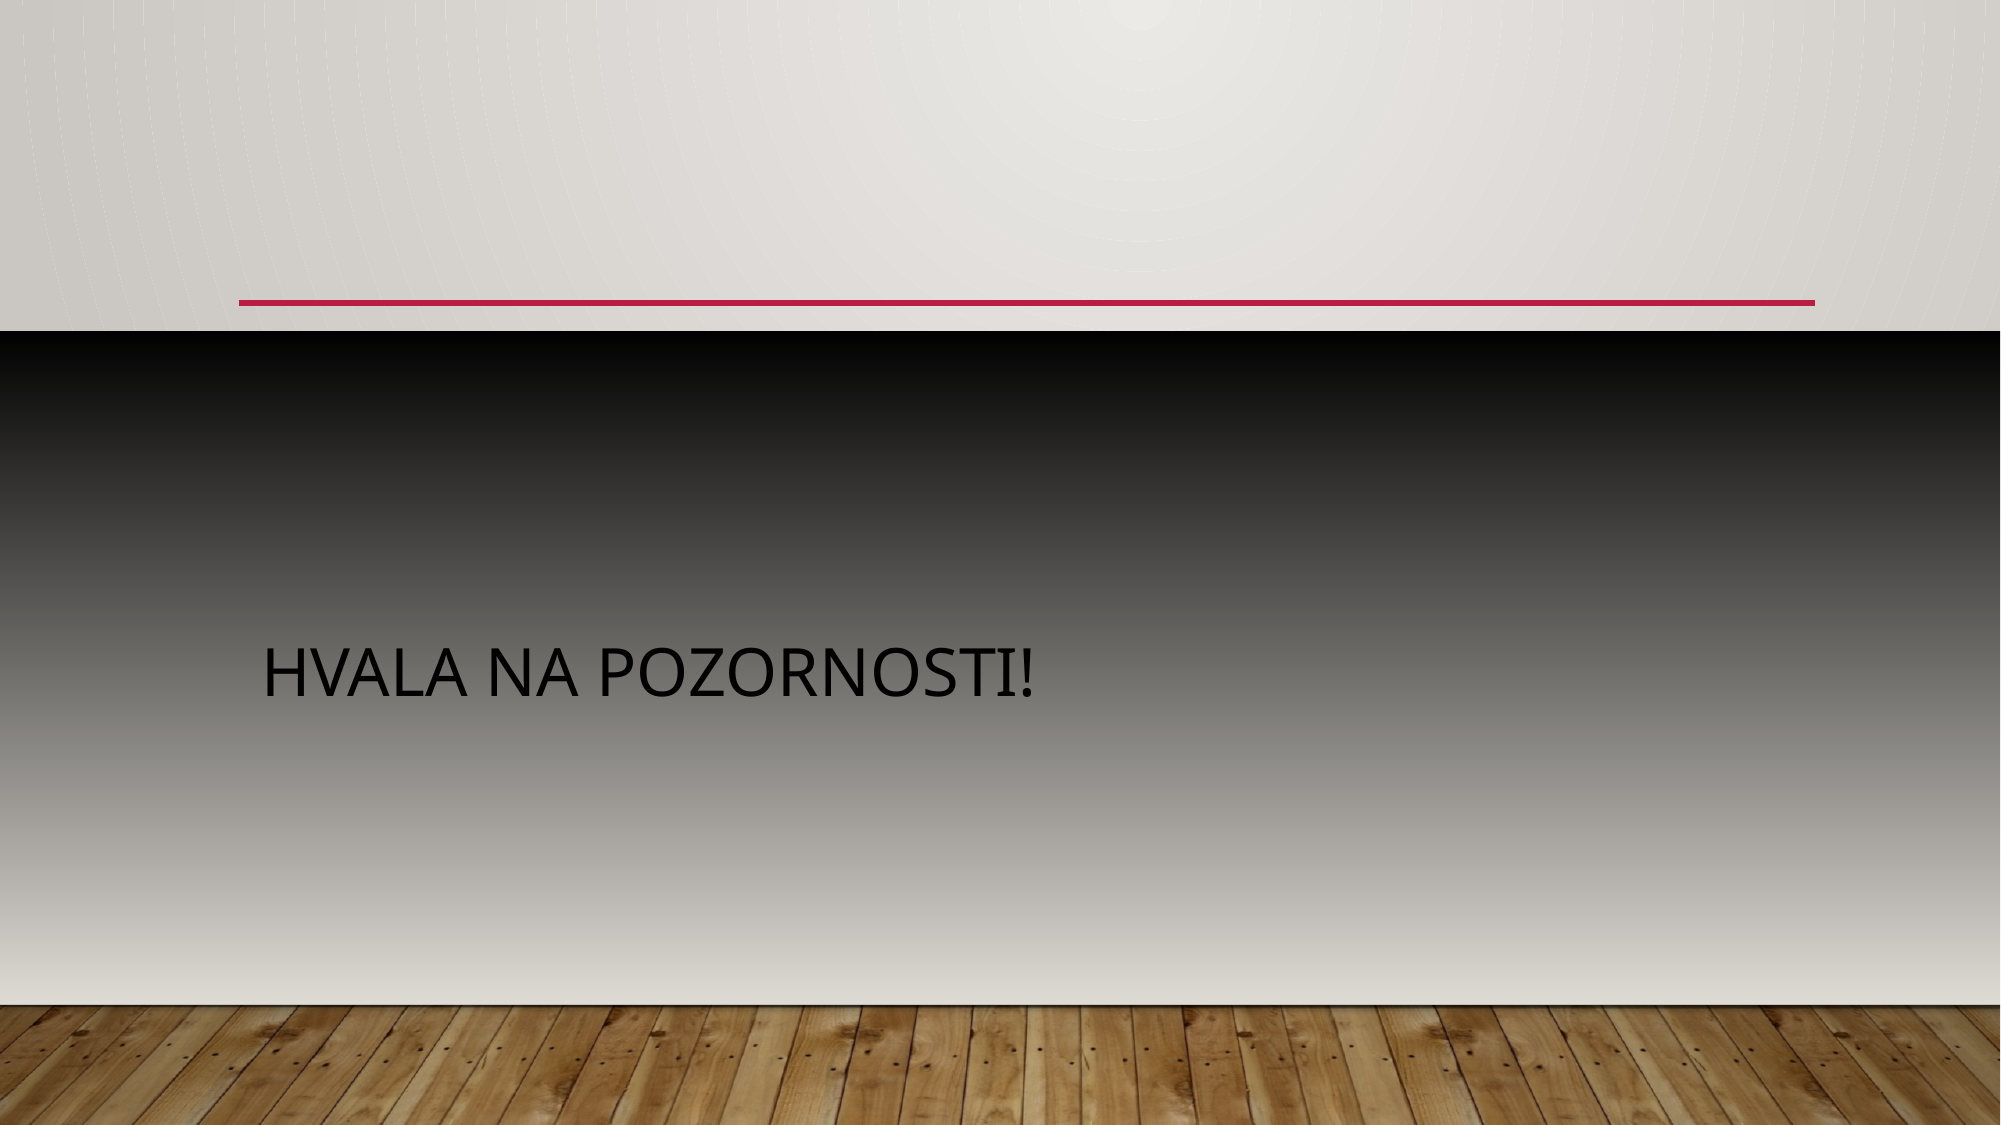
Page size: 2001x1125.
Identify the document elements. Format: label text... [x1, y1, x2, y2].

title Hvala na pozornosti! [246, 631, 1822, 846]
